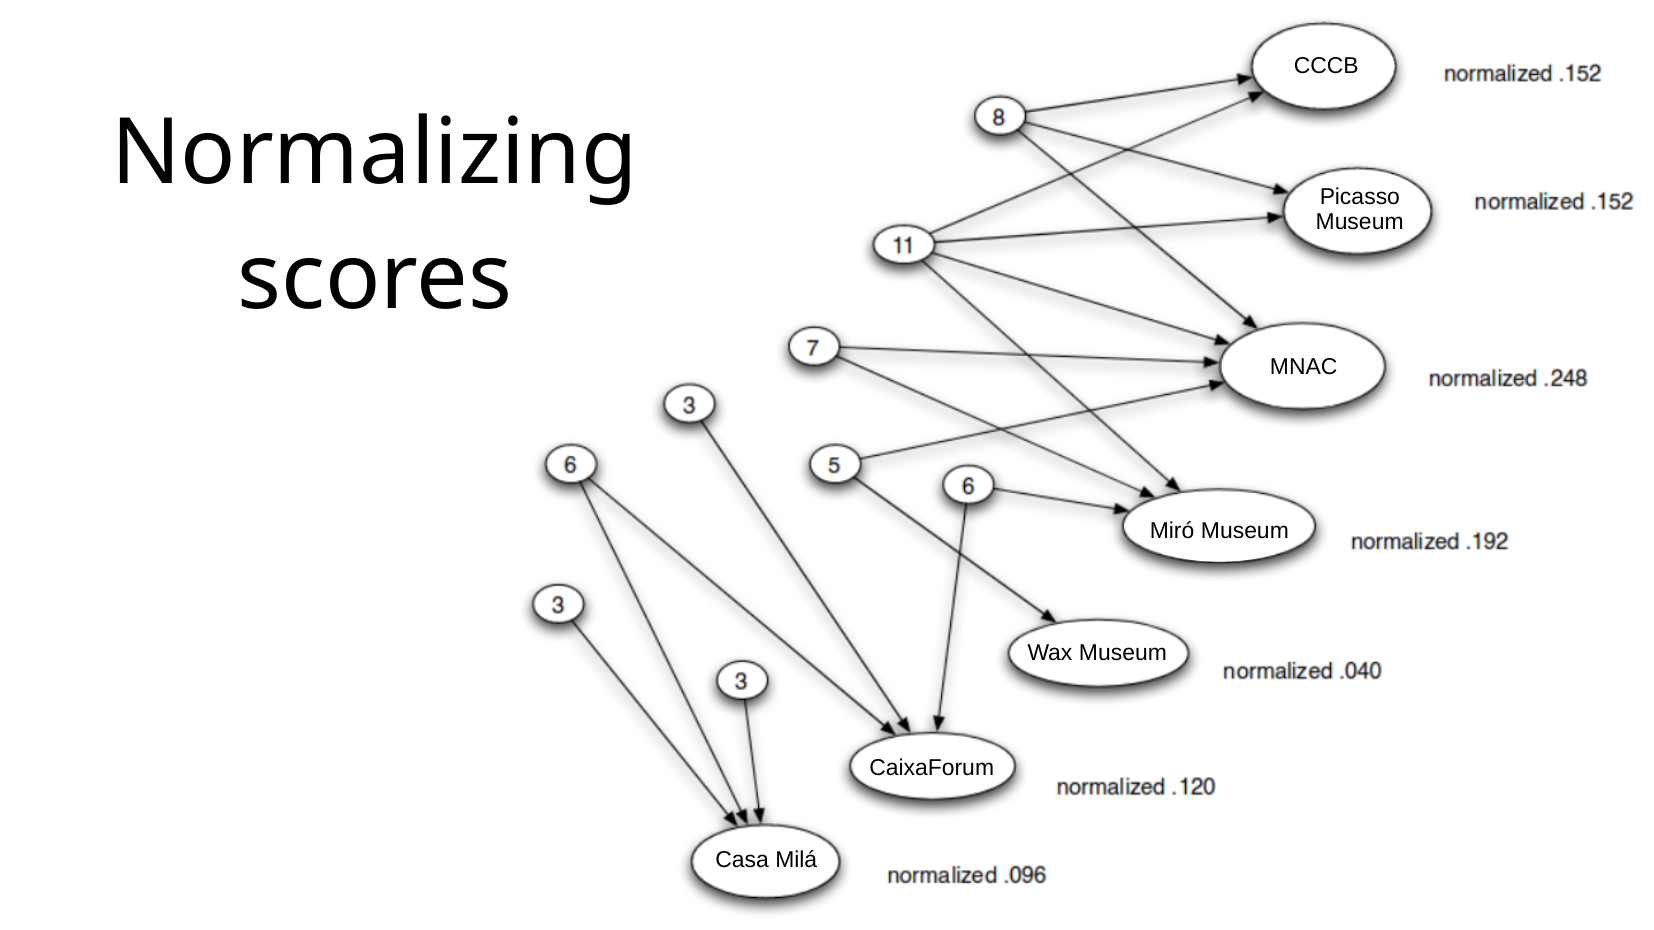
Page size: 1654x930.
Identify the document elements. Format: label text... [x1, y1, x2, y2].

text_box Wax Museum [1020, 621, 1175, 684]
text_box MNAC [1235, 328, 1372, 406]
text_box Miró Museum [1135, 499, 1304, 562]
title Normalizing scores [0, 1, 751, 420]
text_box Casa Milá [695, 833, 837, 886]
text_box CCCB [1258, 35, 1395, 96]
text_box CaixaForum [857, 741, 1007, 794]
text_box Picasso Museum [1291, 170, 1428, 248]
picture [490, 0, 1653, 930]
